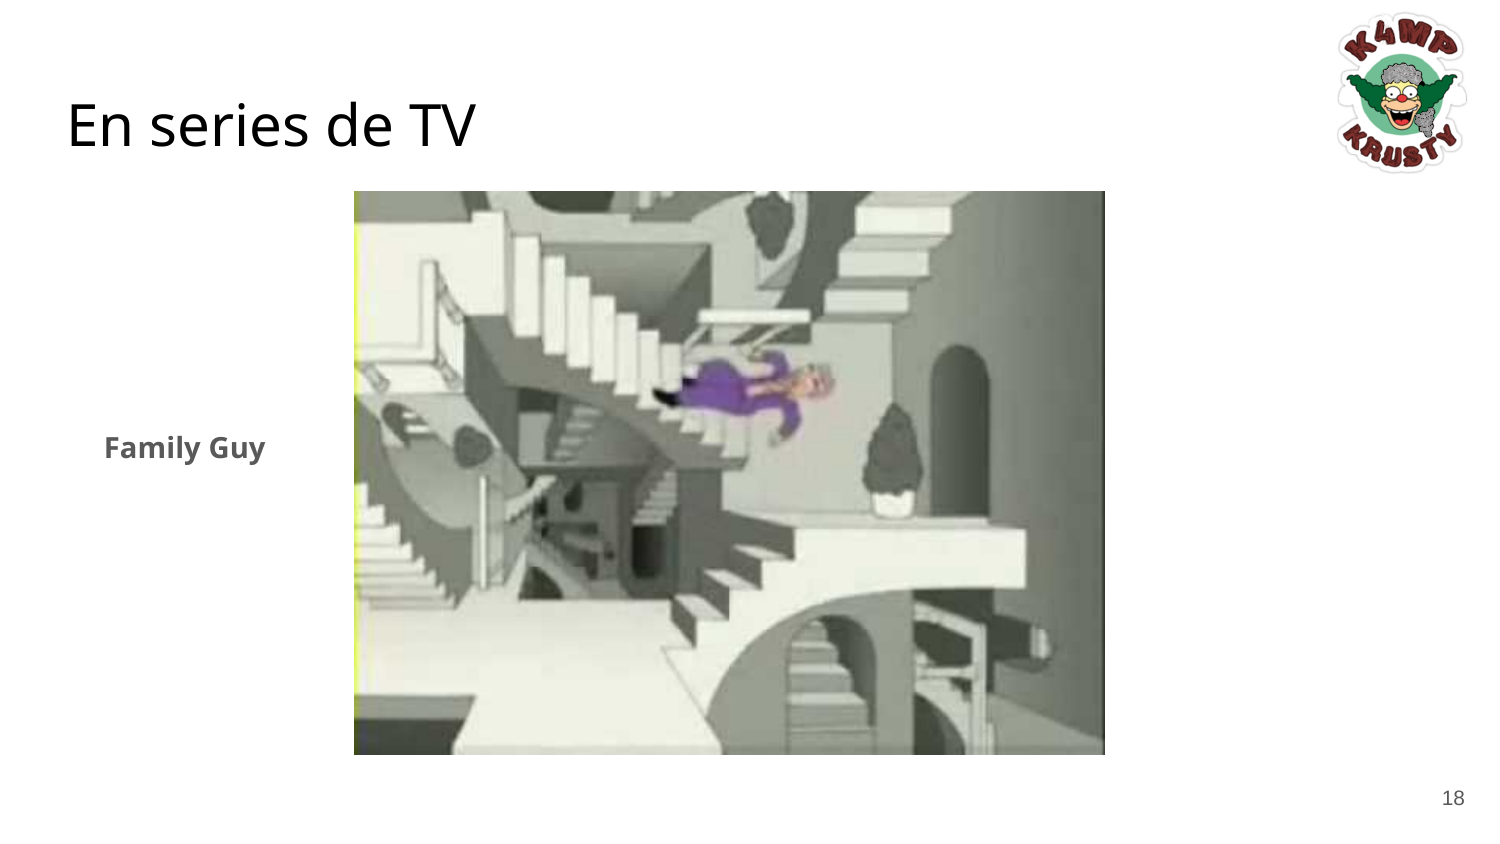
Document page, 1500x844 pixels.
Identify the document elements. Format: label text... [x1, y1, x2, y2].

picture [354, 191, 1105, 755]
picture [1316, 10, 1488, 175]
list Family Guy [89, 408, 330, 482]
slide_number 1 [1389, 764, 1480, 830]
title En series de TV [51, 72, 1449, 167]
